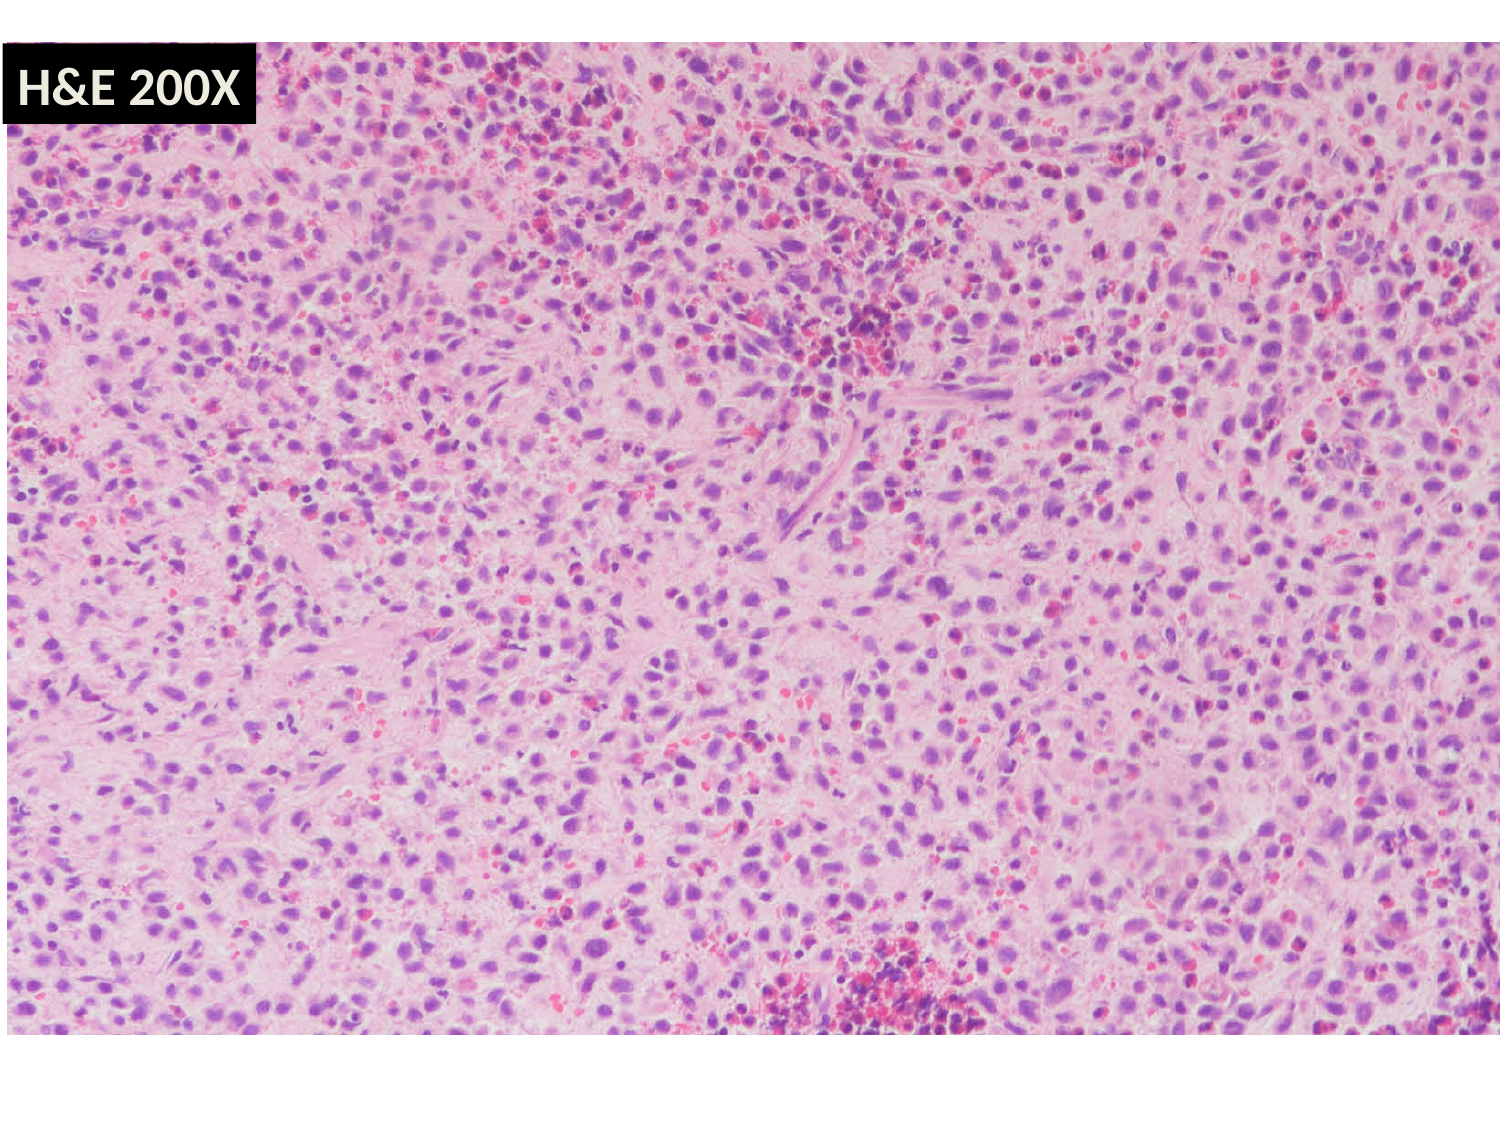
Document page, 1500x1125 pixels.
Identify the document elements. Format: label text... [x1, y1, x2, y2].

picture [7, 42, 1500, 1035]
text_box H&E 200X [2, 43, 257, 124]
